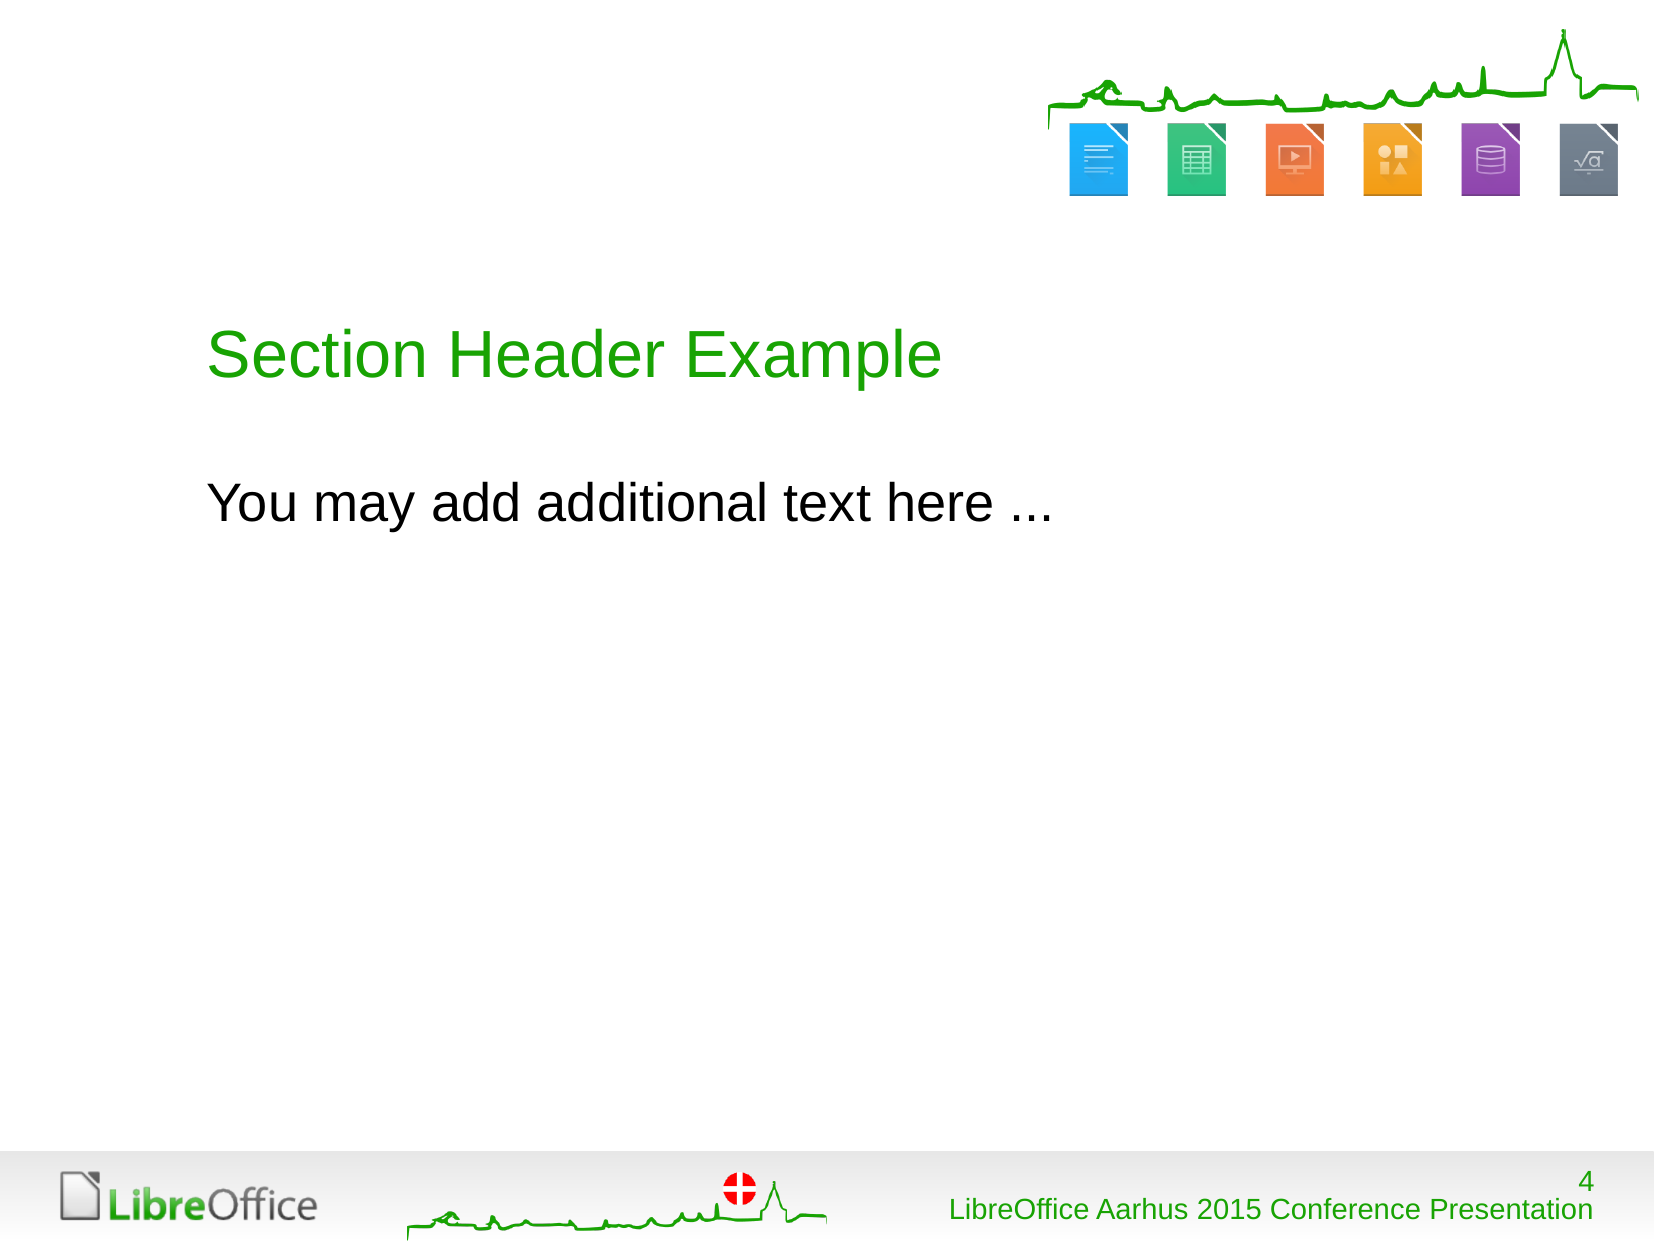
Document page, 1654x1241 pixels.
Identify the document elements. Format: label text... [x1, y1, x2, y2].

title Section Header Example [206, 265, 1477, 443]
picture [407, 1192, 827, 1241]
subtitle You may add additional text here ... [206, 472, 1477, 1192]
picture [1048, 29, 1639, 201]
picture [41, 1152, 337, 1240]
